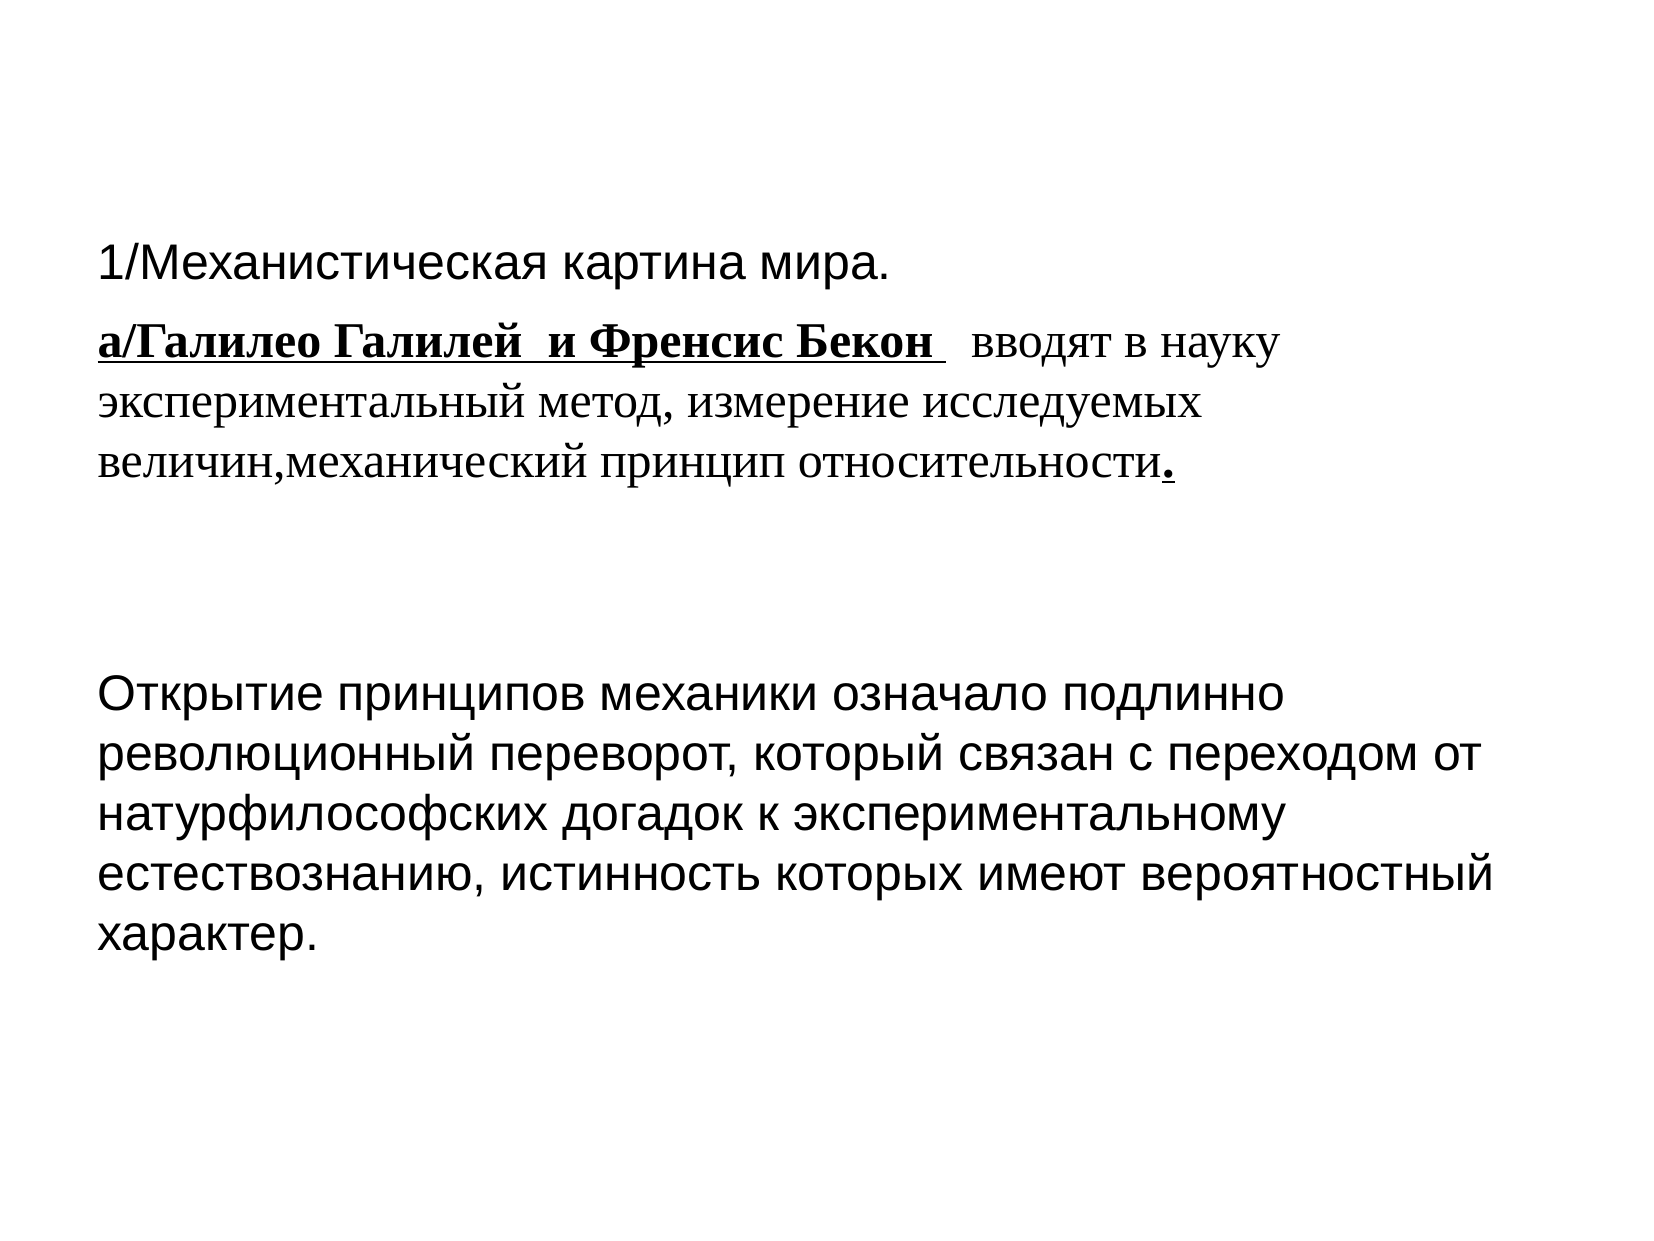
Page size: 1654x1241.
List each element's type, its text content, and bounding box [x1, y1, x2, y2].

text_box 1/Механистическая картина мира. а/Галилео Галилей и Френсис Бекон вводят в науку экспериментальный метод, измерение исследуемых величин,механический принцип относительности. Открытие принципов механики означало подлинно революционный переворот, который связан с переходом от натурфилософских догадок к экспериментальному естествознанию, истинность которых имеют вероятностный характер. [97, 116, 1586, 1074]
